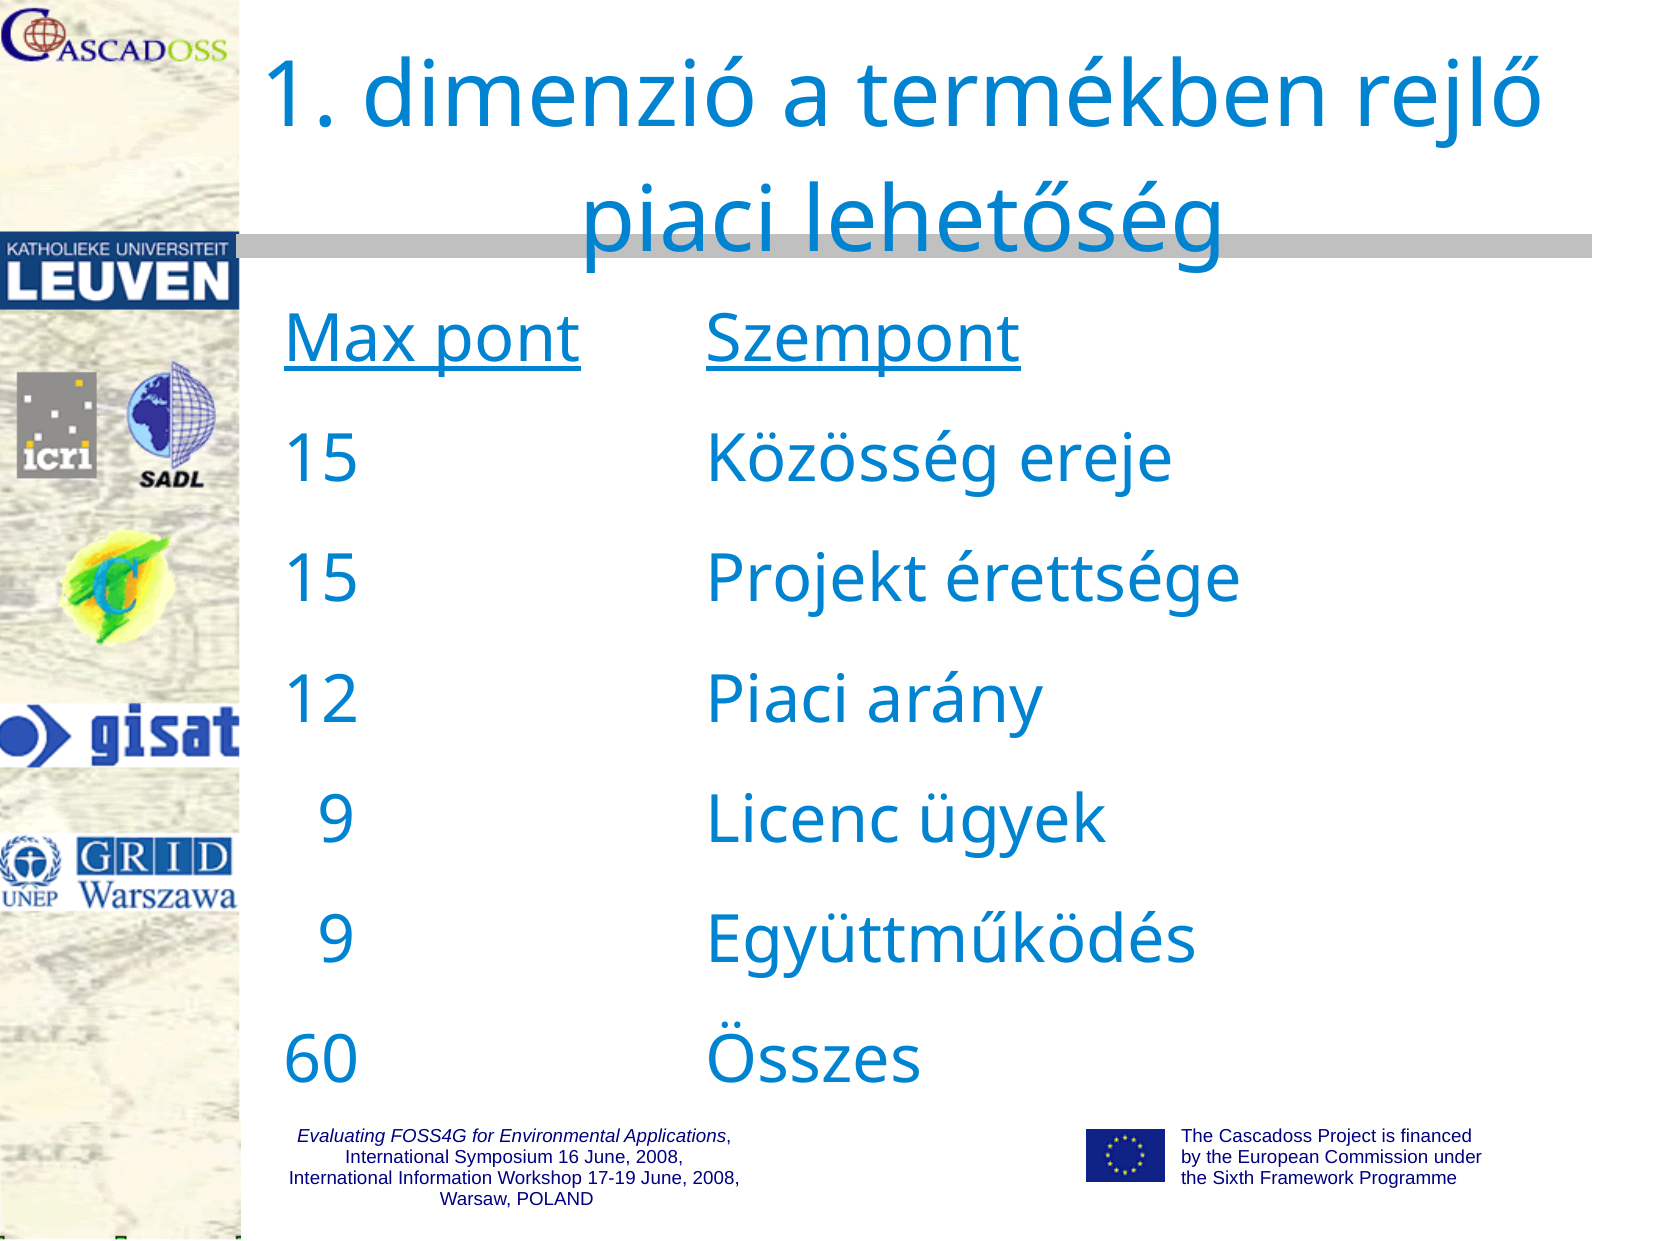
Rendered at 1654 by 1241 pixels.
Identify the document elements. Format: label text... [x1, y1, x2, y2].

title 1. dimenzió a termékben rejlő piaci lehetőség [236, 50, 1571, 256]
picture [1086, 1129, 1165, 1182]
list Max pont Szempont 15 Közösség ereje 15 Projekt érettsége 12 Piaci arány 9 Licenc ügyek 9 Együttműködés 60 Összes [265, 290, 1571, 1078]
picture [0, 0, 241, 1241]
